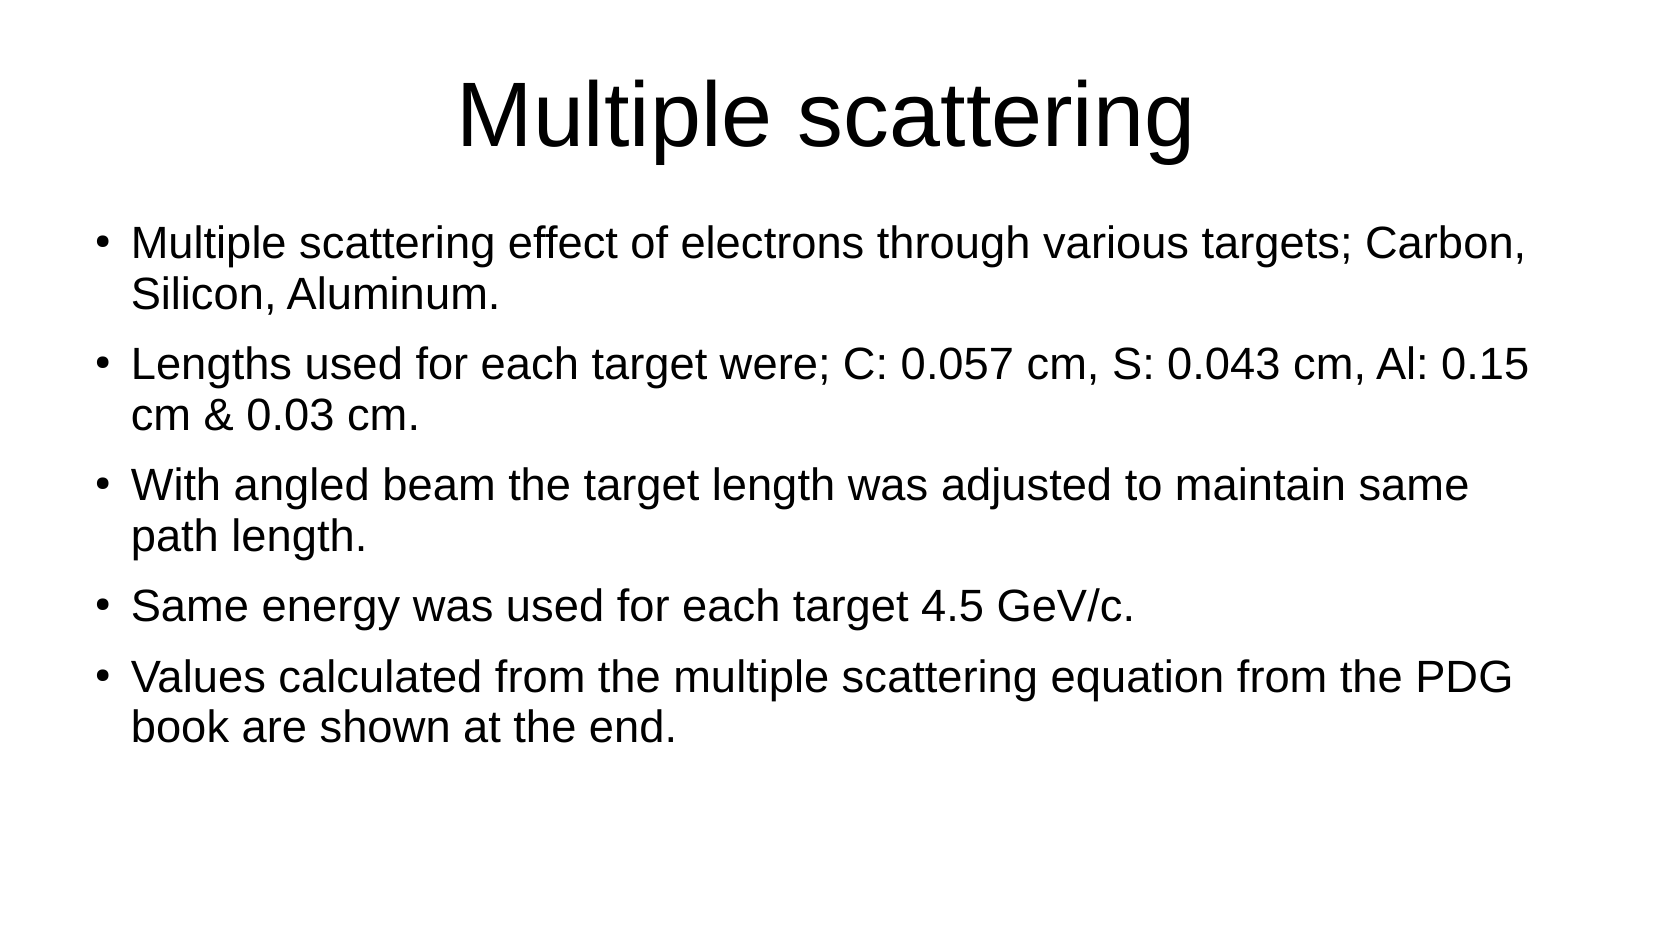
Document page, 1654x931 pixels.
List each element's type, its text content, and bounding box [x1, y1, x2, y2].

title Multiple scattering [82, 37, 1571, 193]
list Multiple scattering effect of electrons through various targets; Carbon, Silicon, Aluminum. Lengths used for each target were; C: 0.057 cm, S: 0.043 cm, Al: 0.15 cm & 0.03 cm. With angled beam the target length was adjusted to maintain same path length. Same energy was used for each target 4.5 GeV/c. Values calculated from the multiple scattering equation from the PDG book are shown at the end. [82, 217, 1571, 758]
